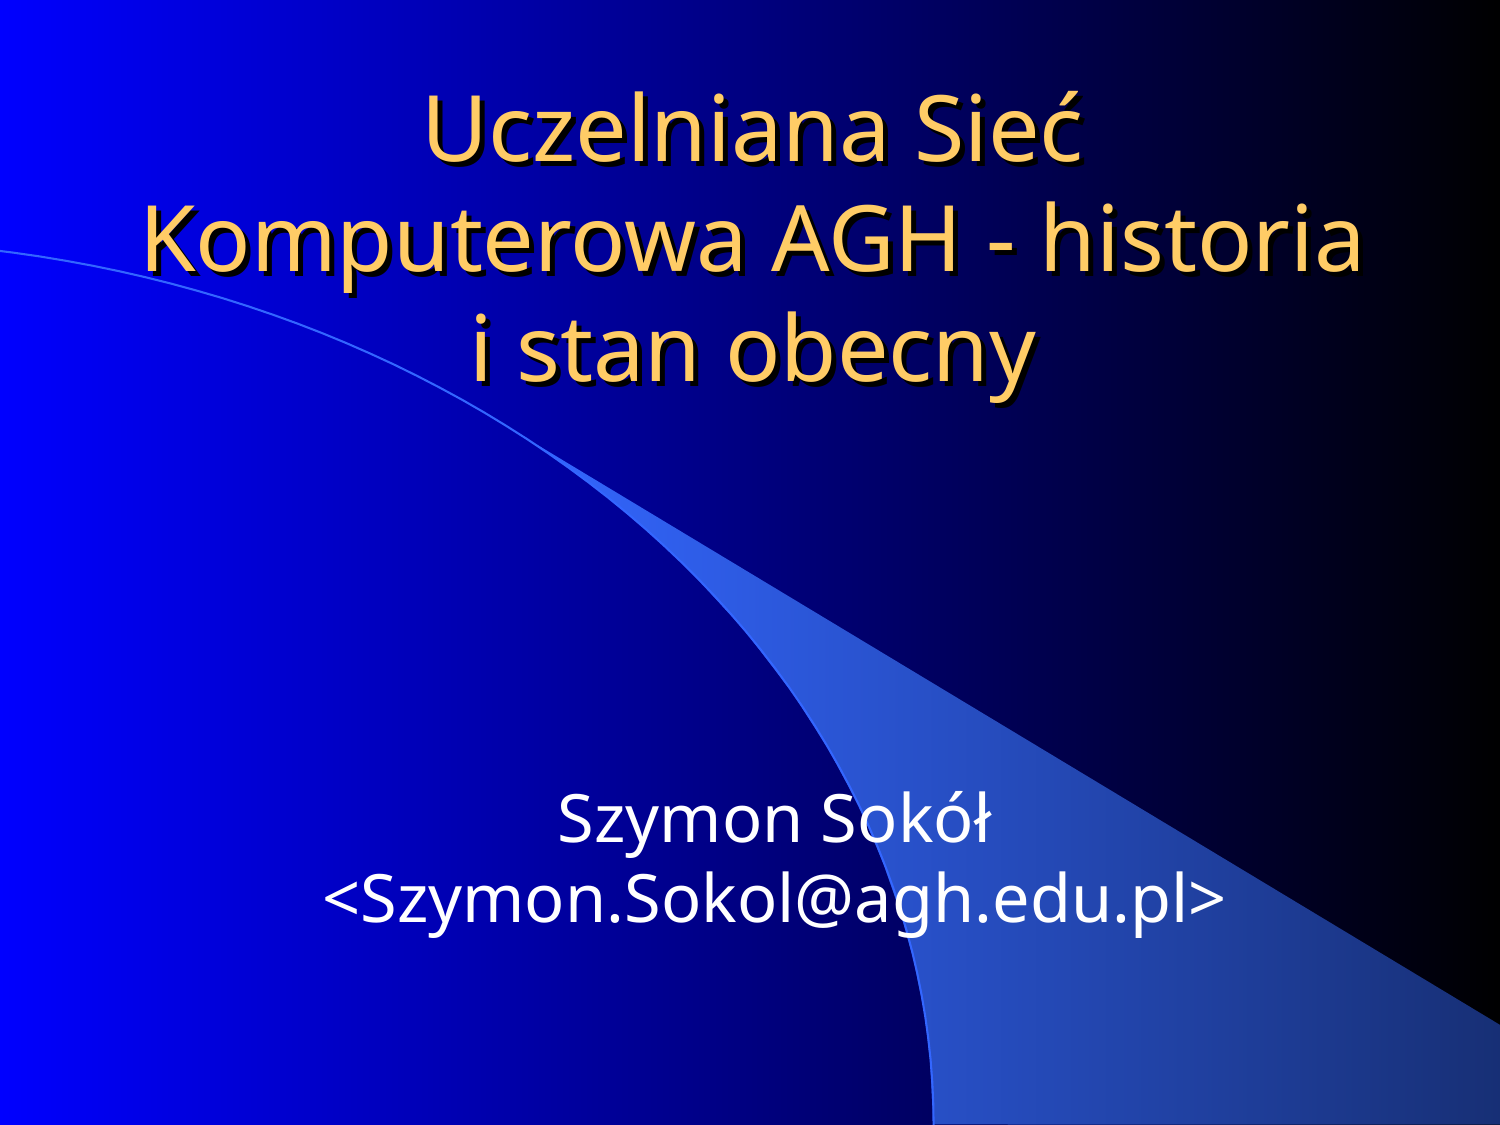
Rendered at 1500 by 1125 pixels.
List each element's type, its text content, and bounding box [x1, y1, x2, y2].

title Uczelniana Sieć Komputerowa AGH - historia i stan obecny [115, 61, 1391, 408]
subtitle Szymon Sokół <Szymon.Sokol@agh.edu.pl> [249, 712, 1300, 1001]
